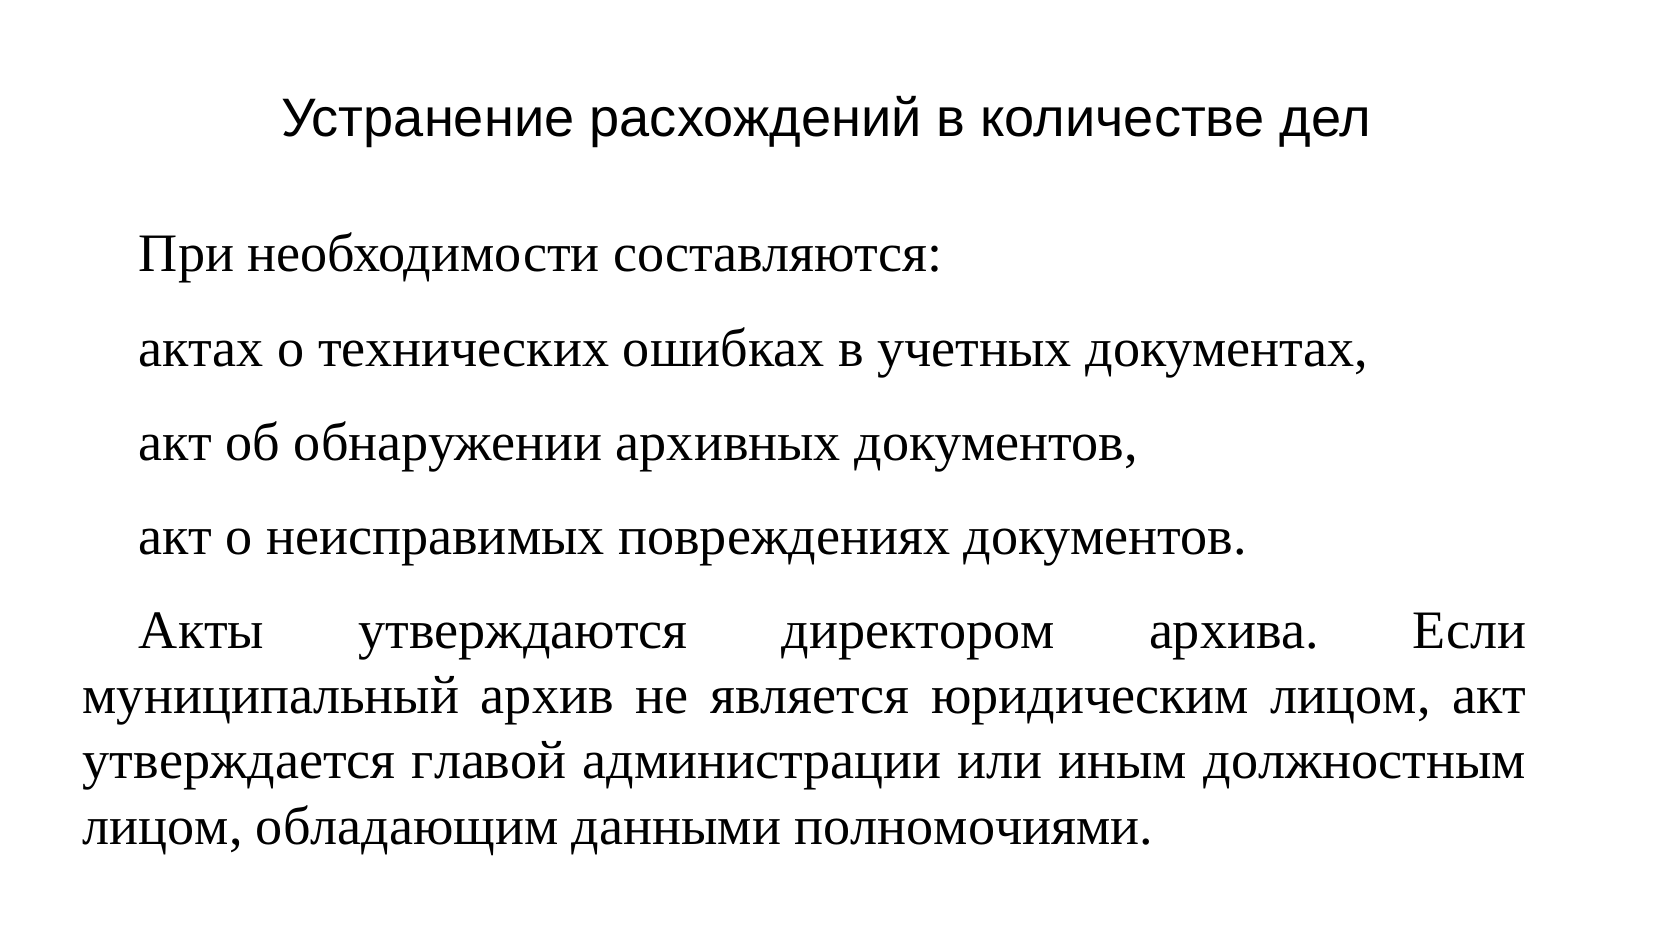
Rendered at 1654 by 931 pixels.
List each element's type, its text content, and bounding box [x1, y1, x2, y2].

list При необходимости составляются: актах о технических ошибках в учетных документах, акт об обнаружении архивных документов, акт о неисправимых повреждениях документов. Акты утверждаются директором архива. Если муниципальный архив не является юридическим лицом, акт утверждается главой администрации или иным должностным лицом, обладающим данными полномочиями. [82, 217, 1595, 886]
title Устранение расхождений в количестве дел [82, 12, 1571, 217]
